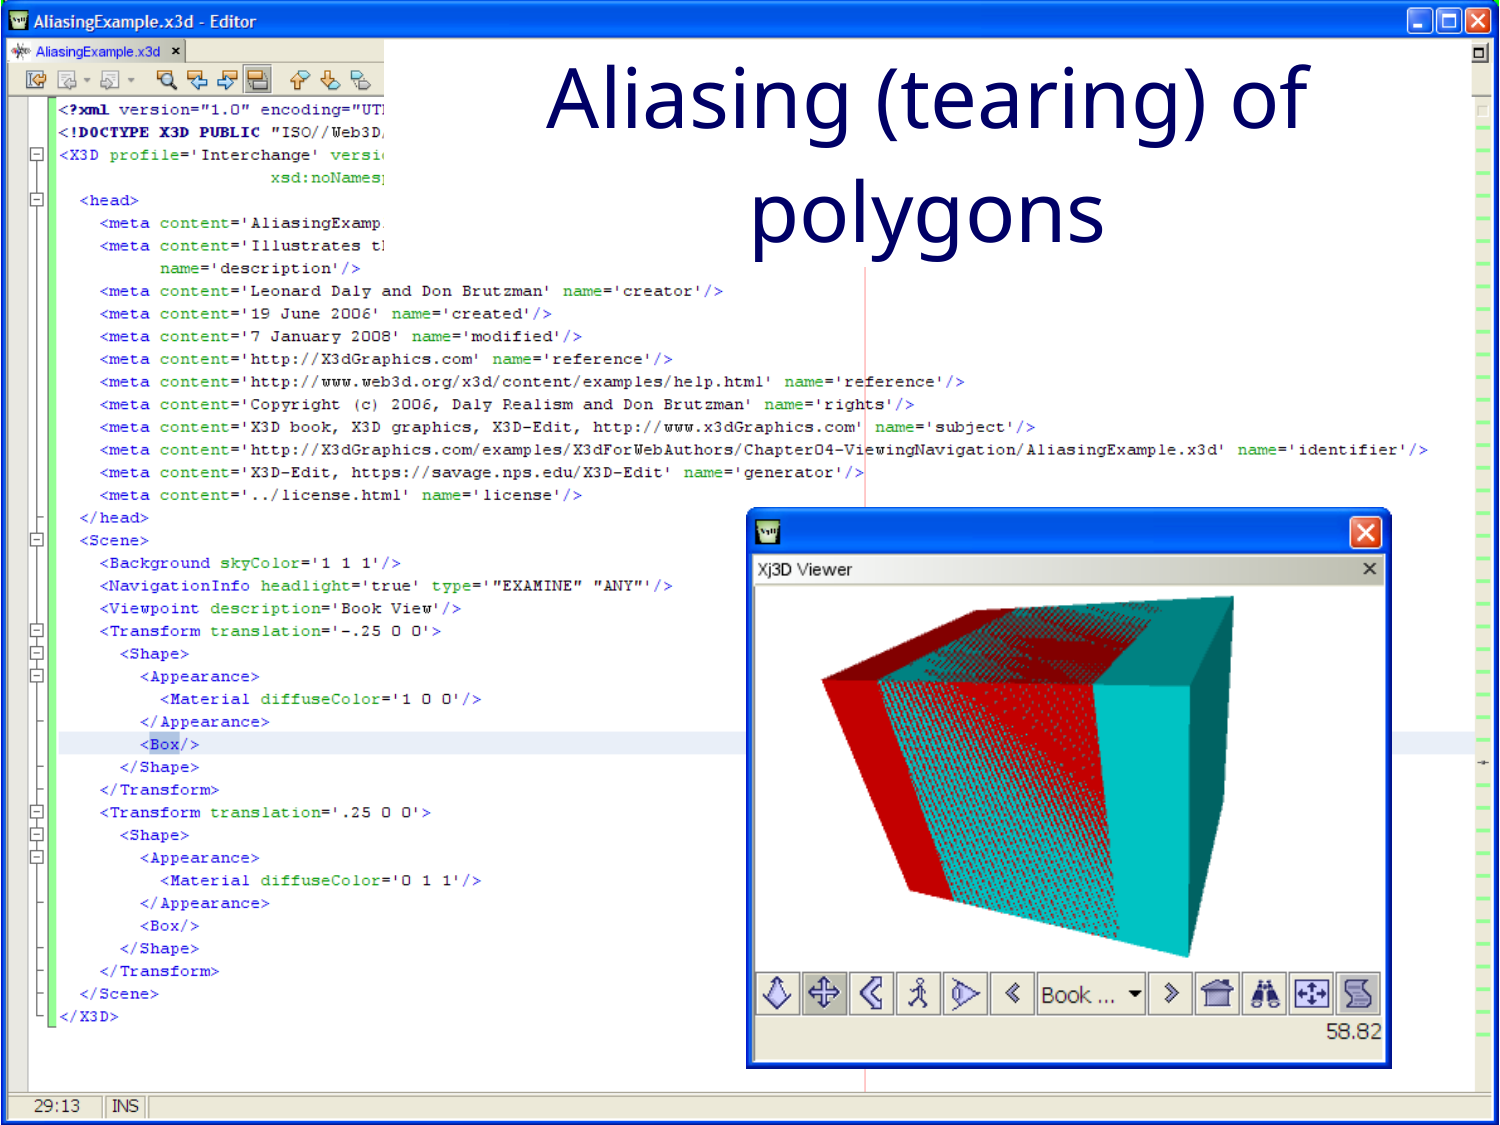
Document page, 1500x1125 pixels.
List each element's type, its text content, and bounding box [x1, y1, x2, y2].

title Aliasing (tearing) of polygons [384, 100, 1472, 206]
picture [1, 0, 1500, 1125]
